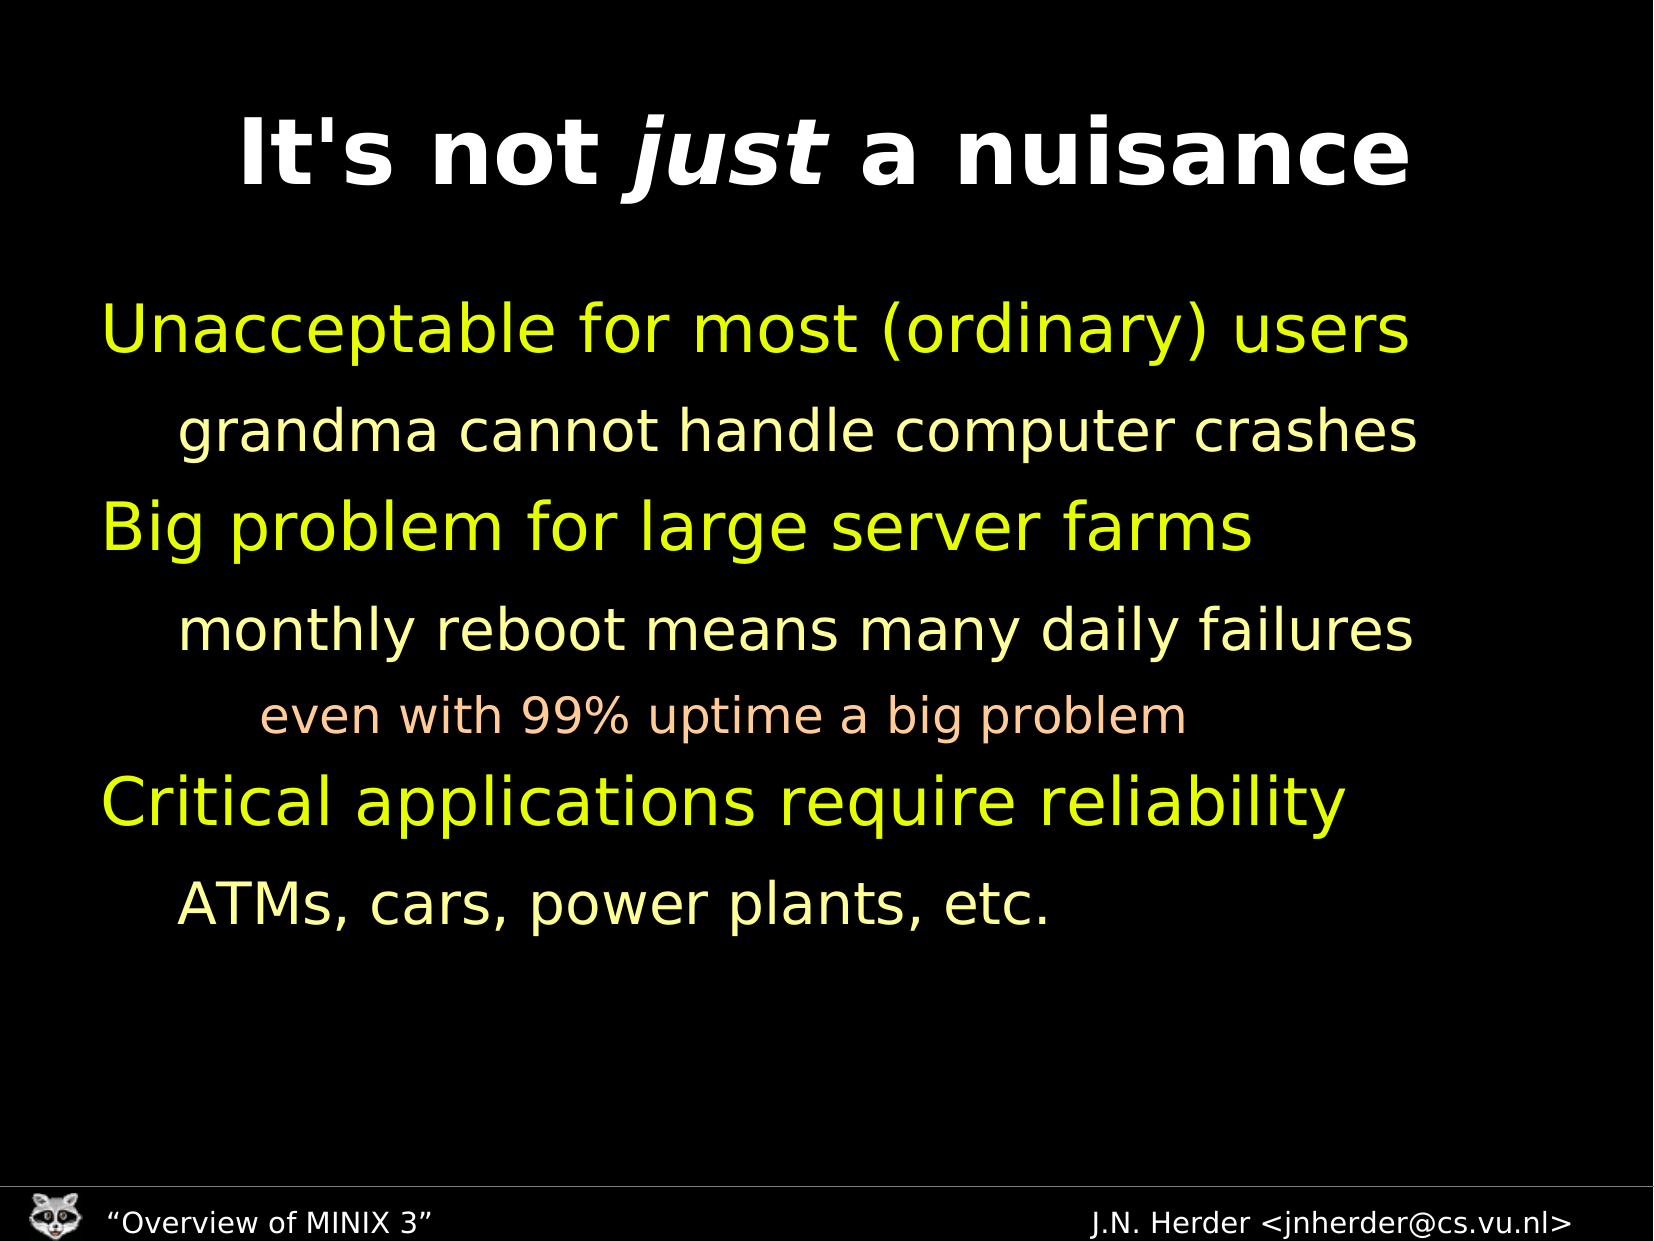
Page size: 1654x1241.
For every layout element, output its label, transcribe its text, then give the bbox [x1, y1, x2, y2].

title It's not just a nuisance [75, 43, 1576, 263]
picture [29, 1193, 83, 1241]
list Unacceptable for most (ordinary) users grandma cannot handle computer crashes Big problem for large server farms monthly reboot means many daily failures even with 99% uptime a big problem Critical applications require reliability ATMs, cars, power plants, etc. [82, 290, 1571, 1109]
